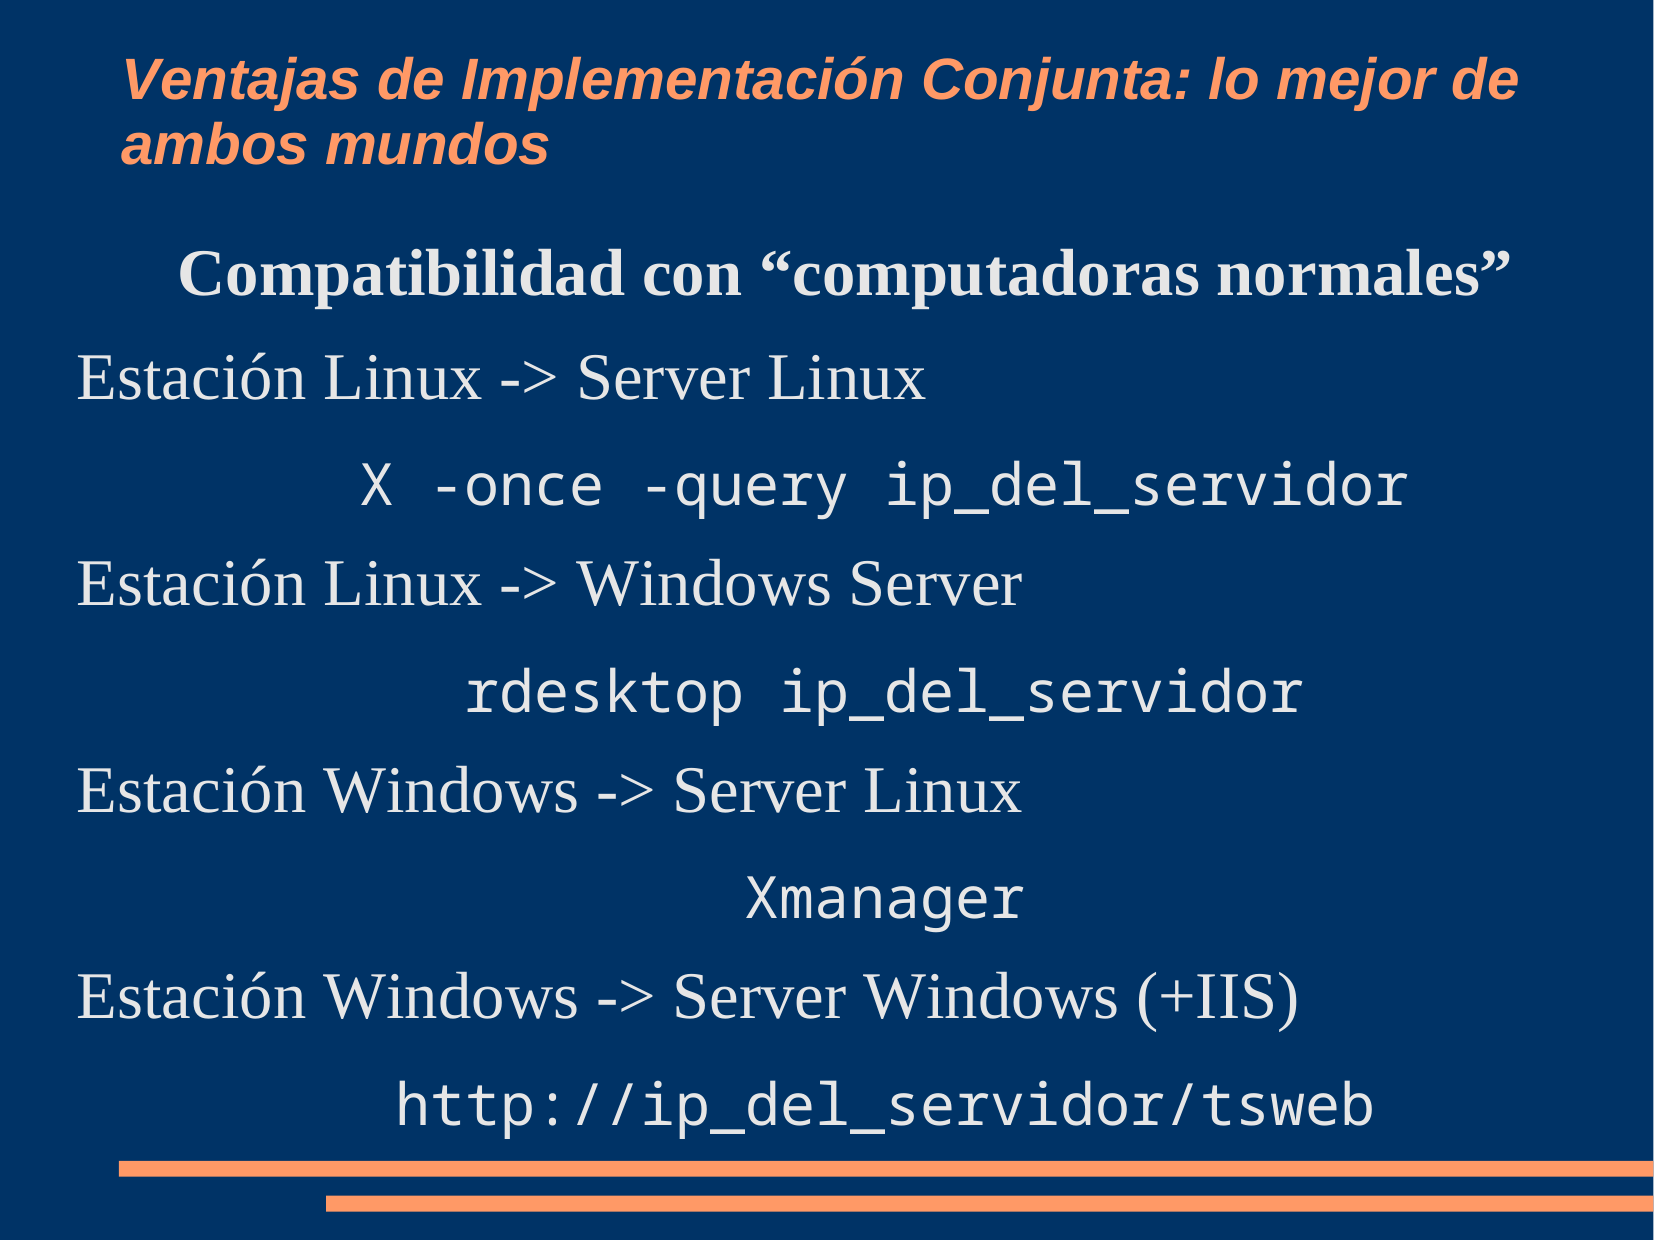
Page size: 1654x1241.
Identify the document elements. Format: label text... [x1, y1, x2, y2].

title Ventajas de Implementación Conjunta: lo mejor de ambos mundos [121, 45, 1534, 179]
list Compatibilidad con “computadoras normales” Estación Linux -> Server Linux X -once -query ip_del_servidor Estación Linux -> Windows Server rdesktop ip_del_servidor Estación Windows -> Server Linux Xmanager Estación Windows -> Server Windows (+IIS) http://ip_del_servidor/tsweb [59, 236, 1617, 1123]
